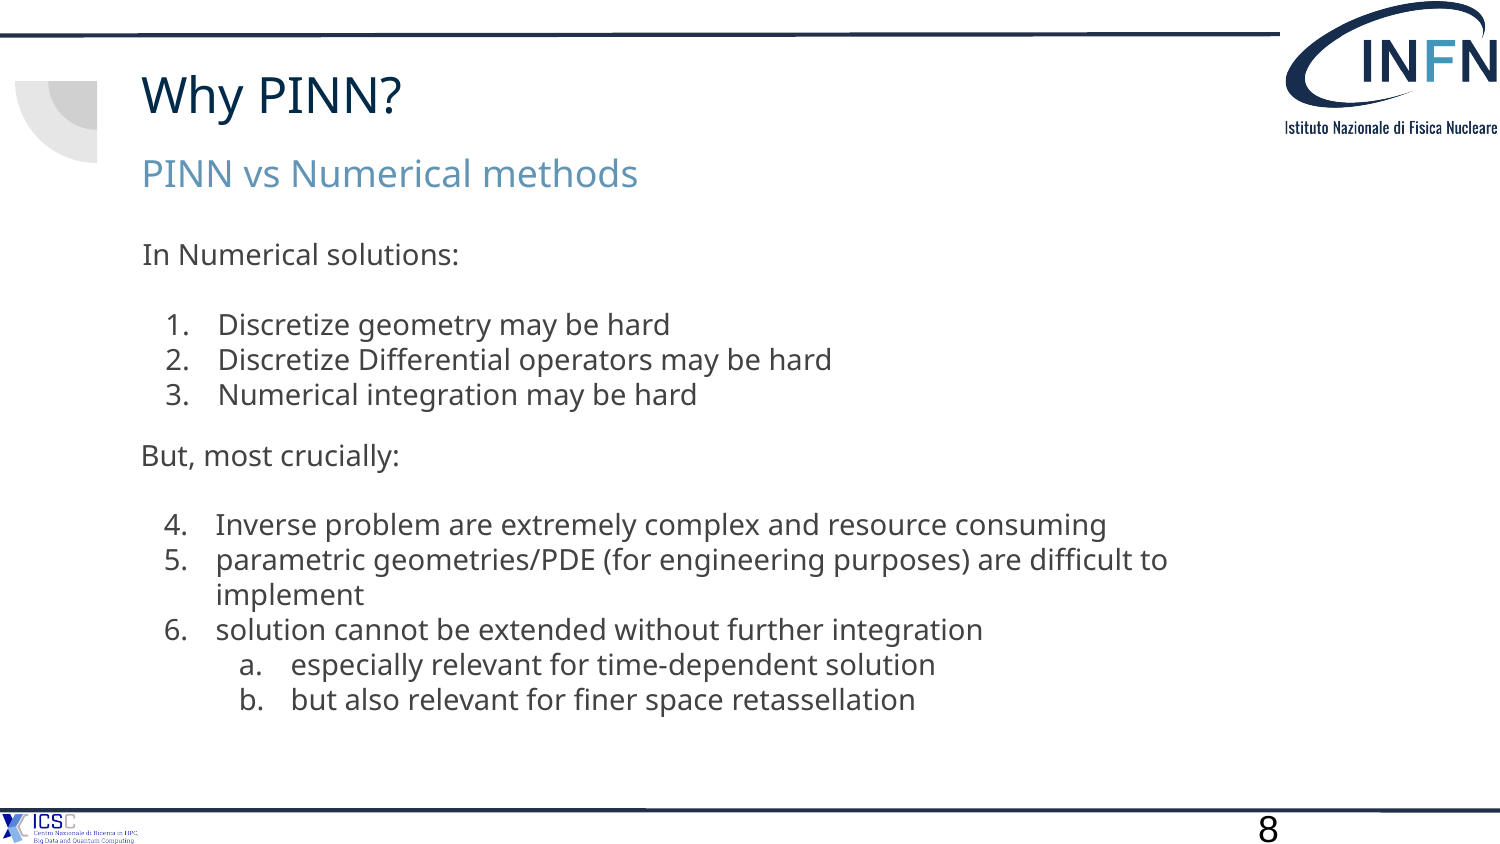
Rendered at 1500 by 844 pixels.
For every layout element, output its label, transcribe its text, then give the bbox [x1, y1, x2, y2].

picture [0, 810, 143, 844]
text_box But, most crucially: Inverse problem are extremely complex and resource consuming parametric geometries/PDE (for engineering purposes) are difficult to implement solution cannot be extended without further integration especially relevant for time-dependent solution but also relevant for finer space retassellation [125, 421, 1281, 732]
text_box In Numerical solutions: Discretize geometry may be hard Discretize Differential operators may be hard Numerical integration may be hard [127, 221, 1281, 371]
title Why PINN? [126, 48, 1280, 134]
title PINN vs Numerical methods [126, 134, 1280, 222]
picture [1280, 0, 1500, 137]
